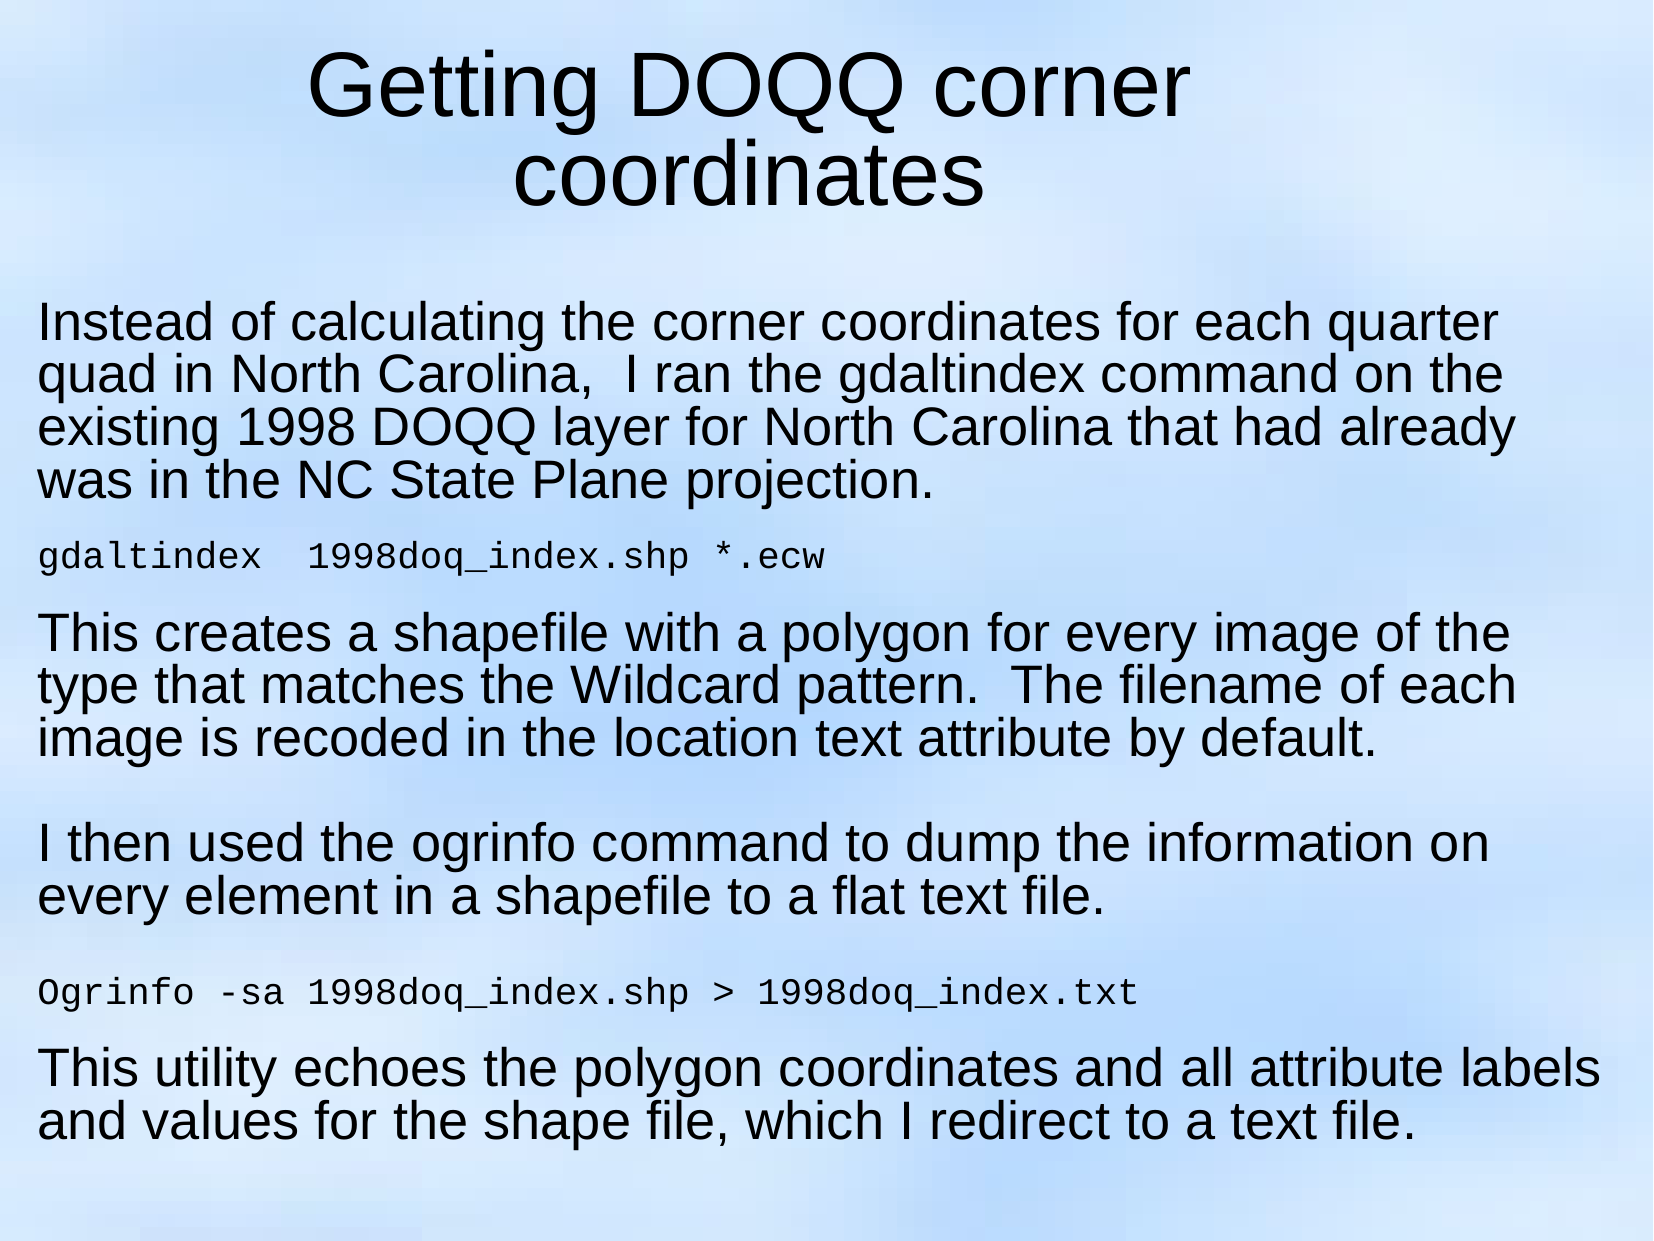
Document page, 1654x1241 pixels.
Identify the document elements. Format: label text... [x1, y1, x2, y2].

picture [0, 0, 1654, 1241]
text_box Instead of calculating the corner coordinates for each quarter quad in North Carolina, I ran the gdaltindex command on the existing 1998 DOQQ layer for North Carolina that had already was in the NC State Plane projection. gdaltindex 1998doq_index.shp *.ecw This creates a shapefile with a polygon for every image of the type that matches the Wildcard pattern. The filename of each image is recoded in the location text attribute by default. I then used the ogrinfo command to dump the information on every element in a shapefile to a flat text file. Ogrinfo -sa 1998doq_index.shp > 1998doq_index.txt This utility echoes the polygon coordinates and all attribute labels and values for the shape file, which I redirect to a text file. [37, 230, 1612, 1218]
title Getting DOQQ corner coordinates [112, 31, 1388, 230]
